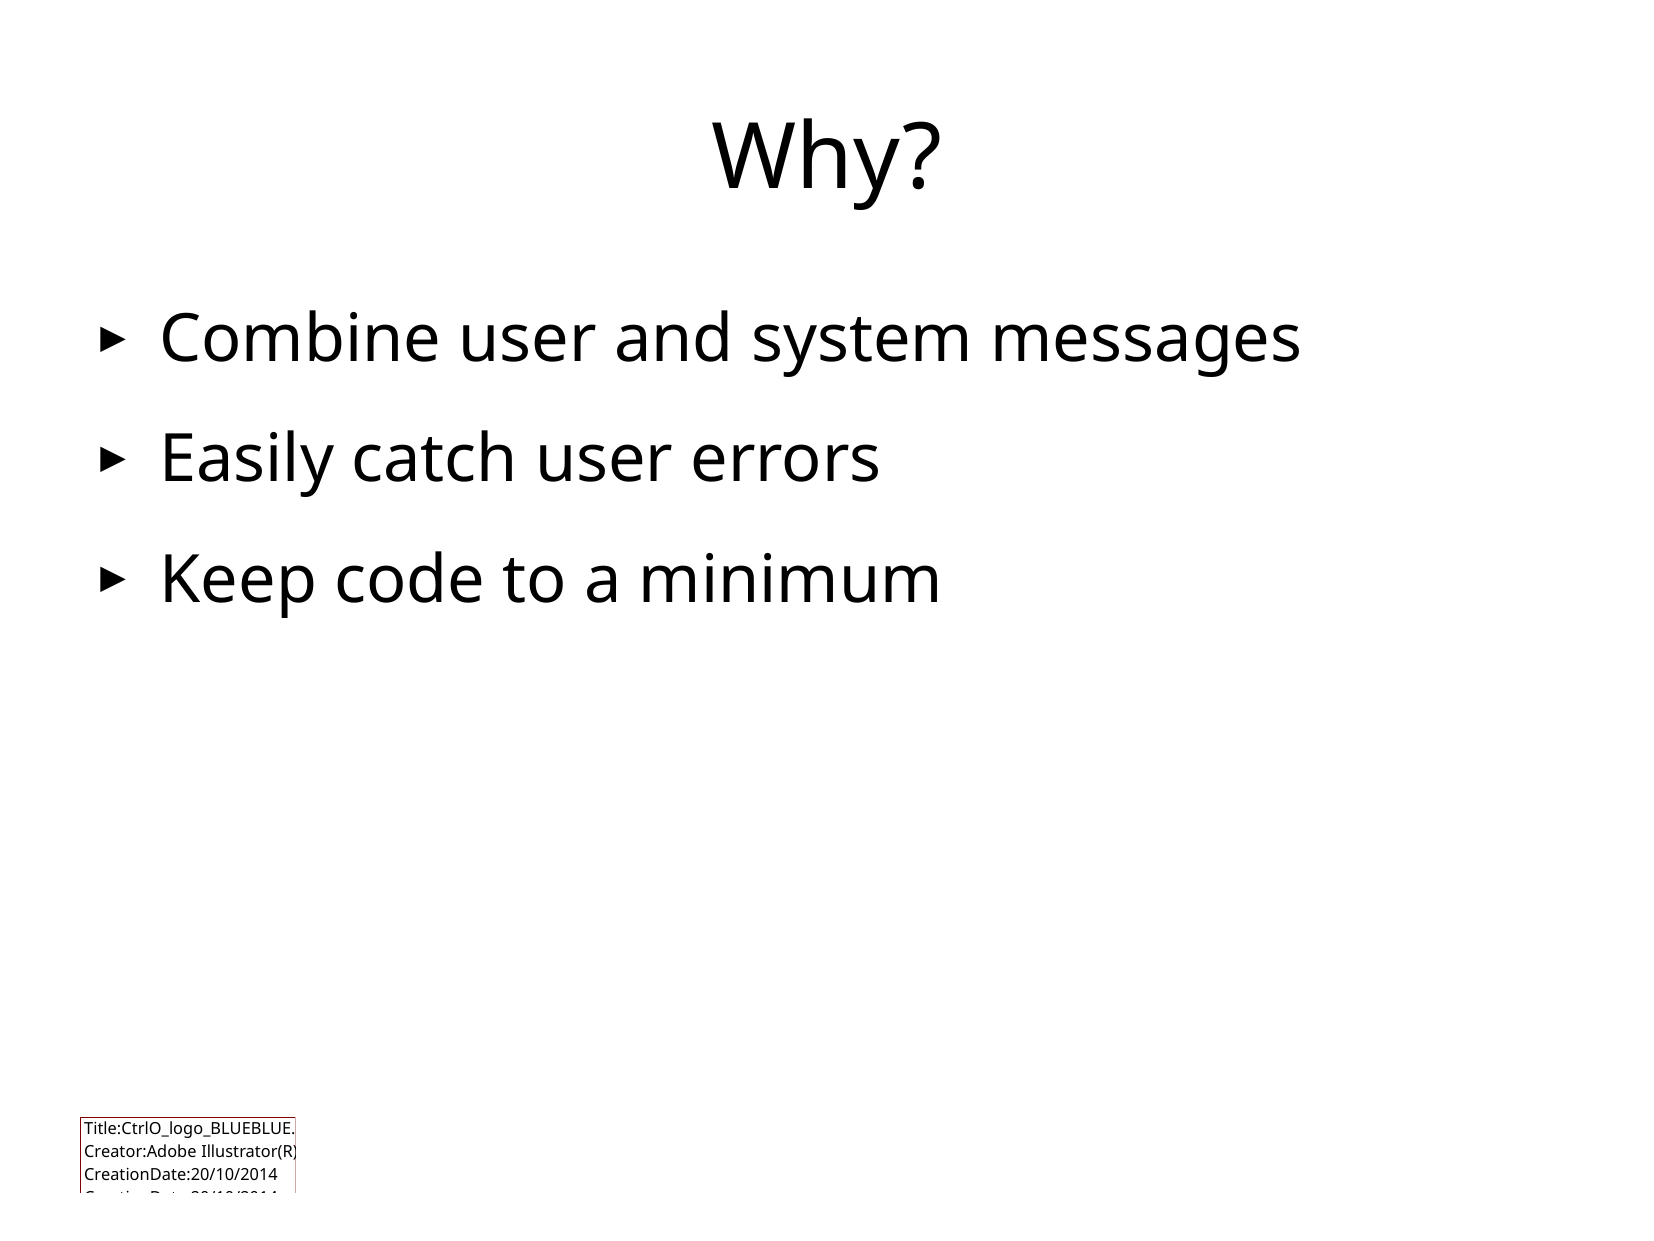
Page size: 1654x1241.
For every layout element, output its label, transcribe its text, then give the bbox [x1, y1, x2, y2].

title Why? [82, 49, 1571, 257]
list Combine user and system messages Easily catch user errors Keep code to a minimum [82, 290, 1571, 1010]
